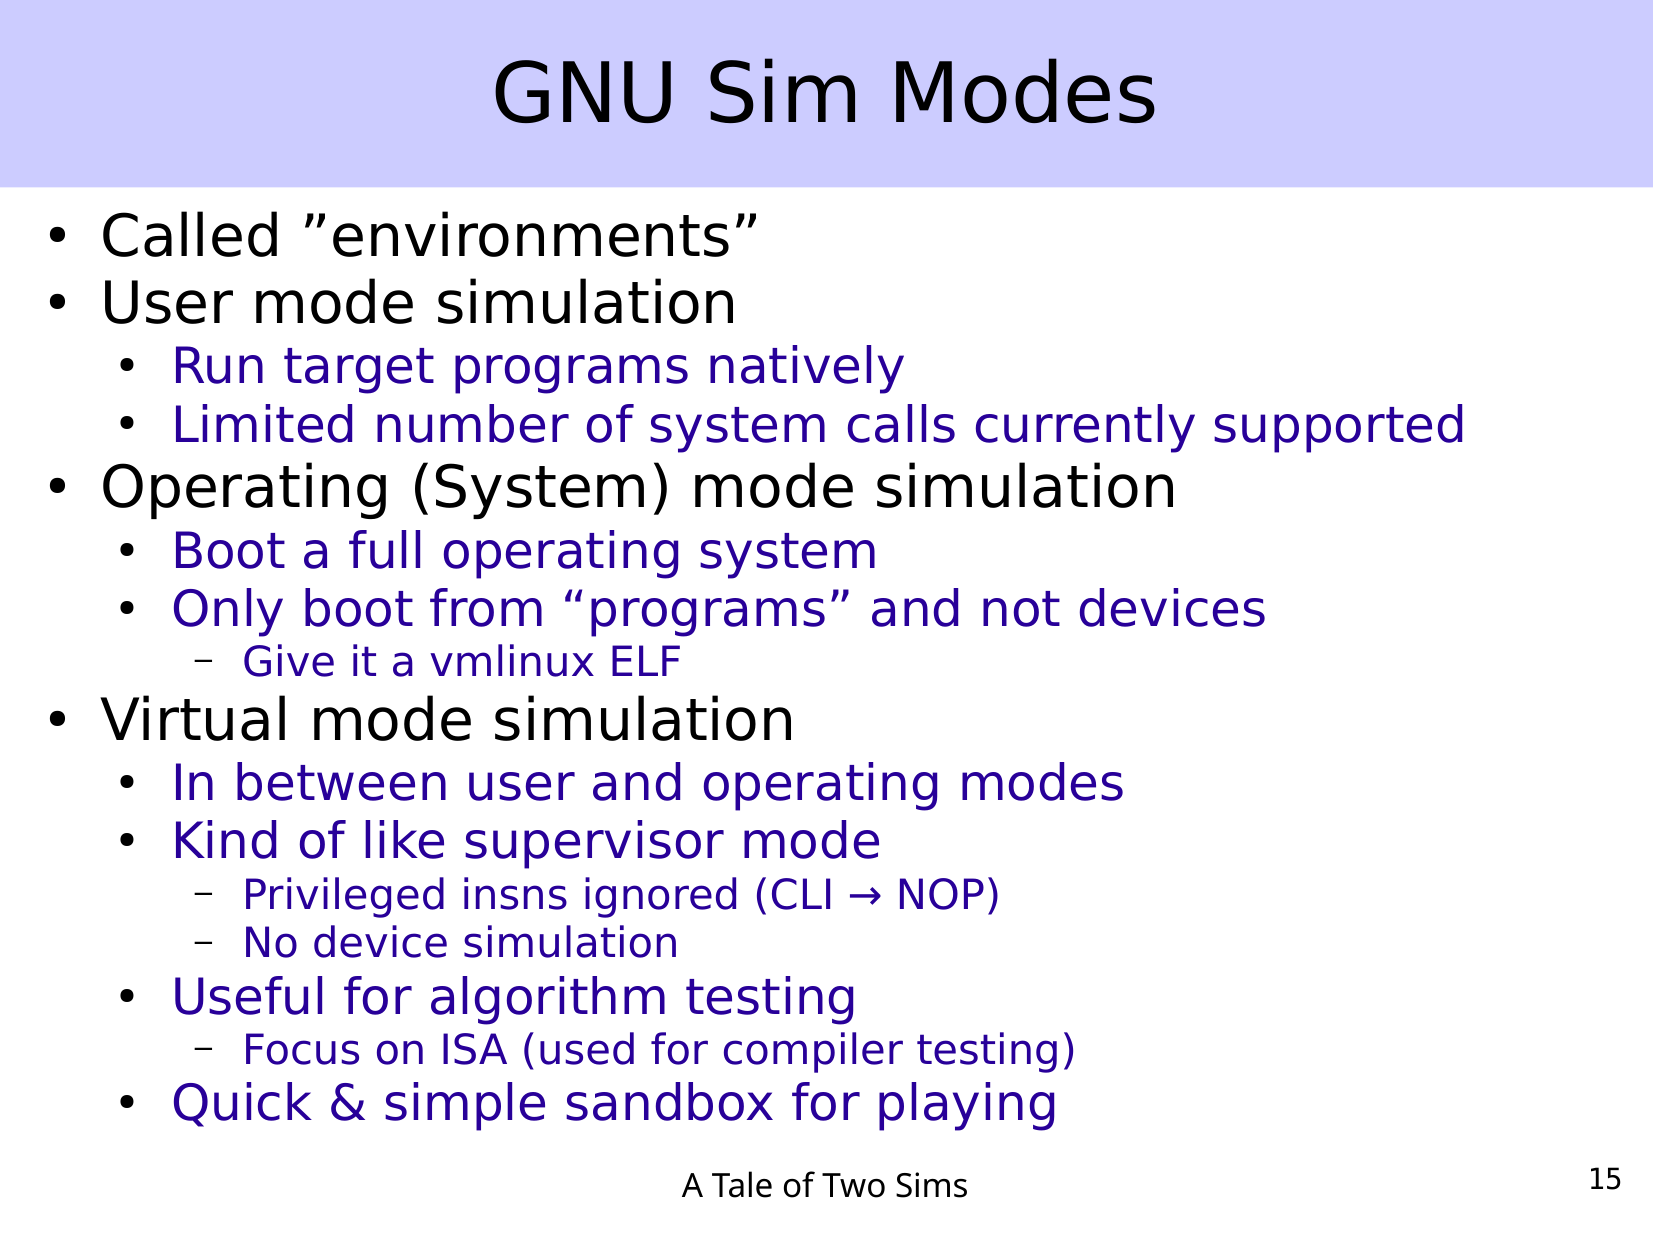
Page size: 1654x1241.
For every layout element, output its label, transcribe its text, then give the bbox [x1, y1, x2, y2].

title GNU Sim Modes [0, 0, 1651, 188]
list Called ”environments” User mode simulation Run target programs natively Limited number of system calls currently supported Operating (System) mode simulation Boot a full operating system Only boot from “programs” and not devices Give it a vmlinux ELF Virtual mode simulation In between user and operating modes Kind of like supervisor mode Privileged insns ignored (CLI → NOP) No device simulation Useful for algorithm testing Focus on ISA (used for compiler testing) Quick & simple sandbox for playing [29, 201, 1620, 1151]
